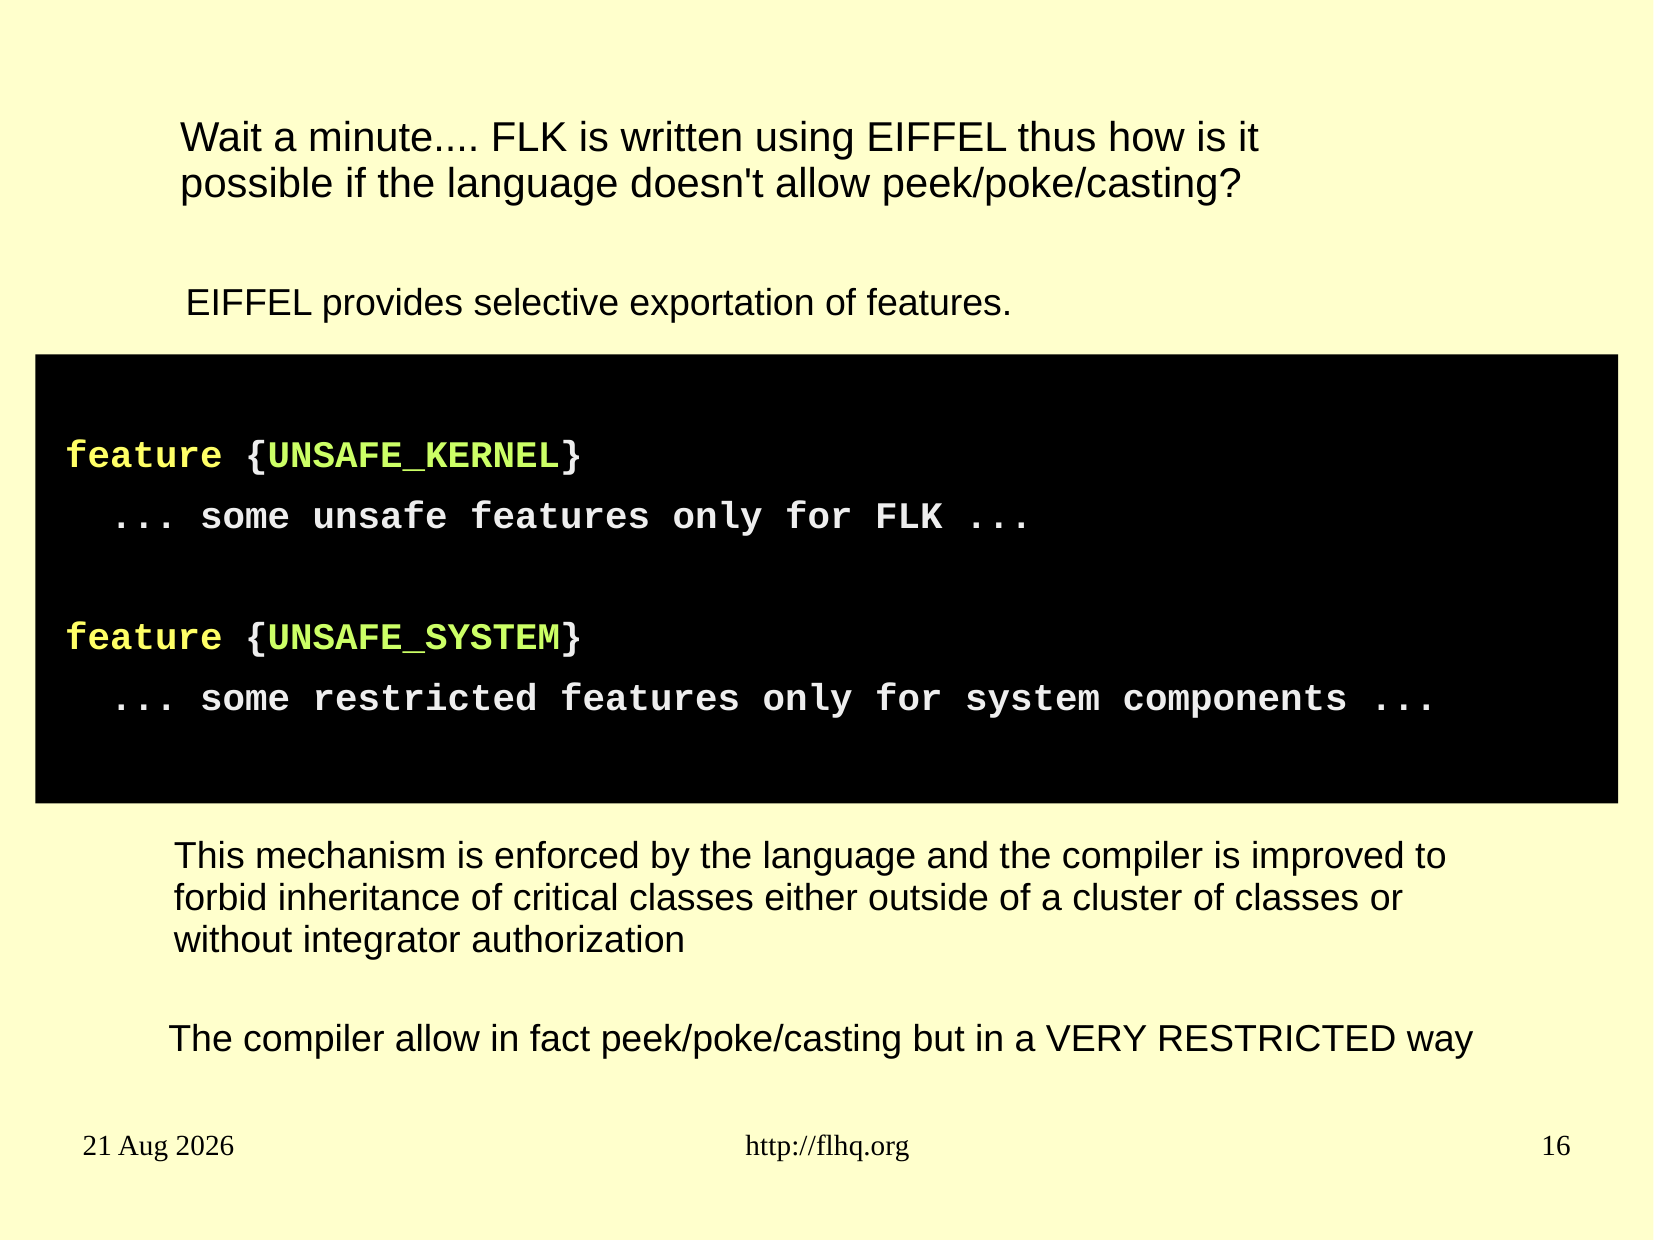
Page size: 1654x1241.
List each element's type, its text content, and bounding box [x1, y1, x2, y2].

text_box EIFFEL provides selective exportation of features. [170, 273, 1028, 331]
text_box This mechanism is enforced by the language and the compiler is improved to forbid inheritance of critical classes either outside of a cluster of classes or without integrator authorization [159, 826, 1501, 1010]
text_box Wait a minute.... FLK is written using EIFFEL thus how is it possible if the language doesn't allow peek/poke/casting? [165, 106, 1418, 261]
text_box The compiler allow in fact peek/poke/casting but in a VERY RESTRICTED way [153, 1009, 1489, 1067]
text_box feature {UNSAFE_KERNEL} ... some unsafe features only for FLK ... feature {UNSAFE_SYSTEM} ... some restricted features only for system components ... [35, 354, 1619, 804]
